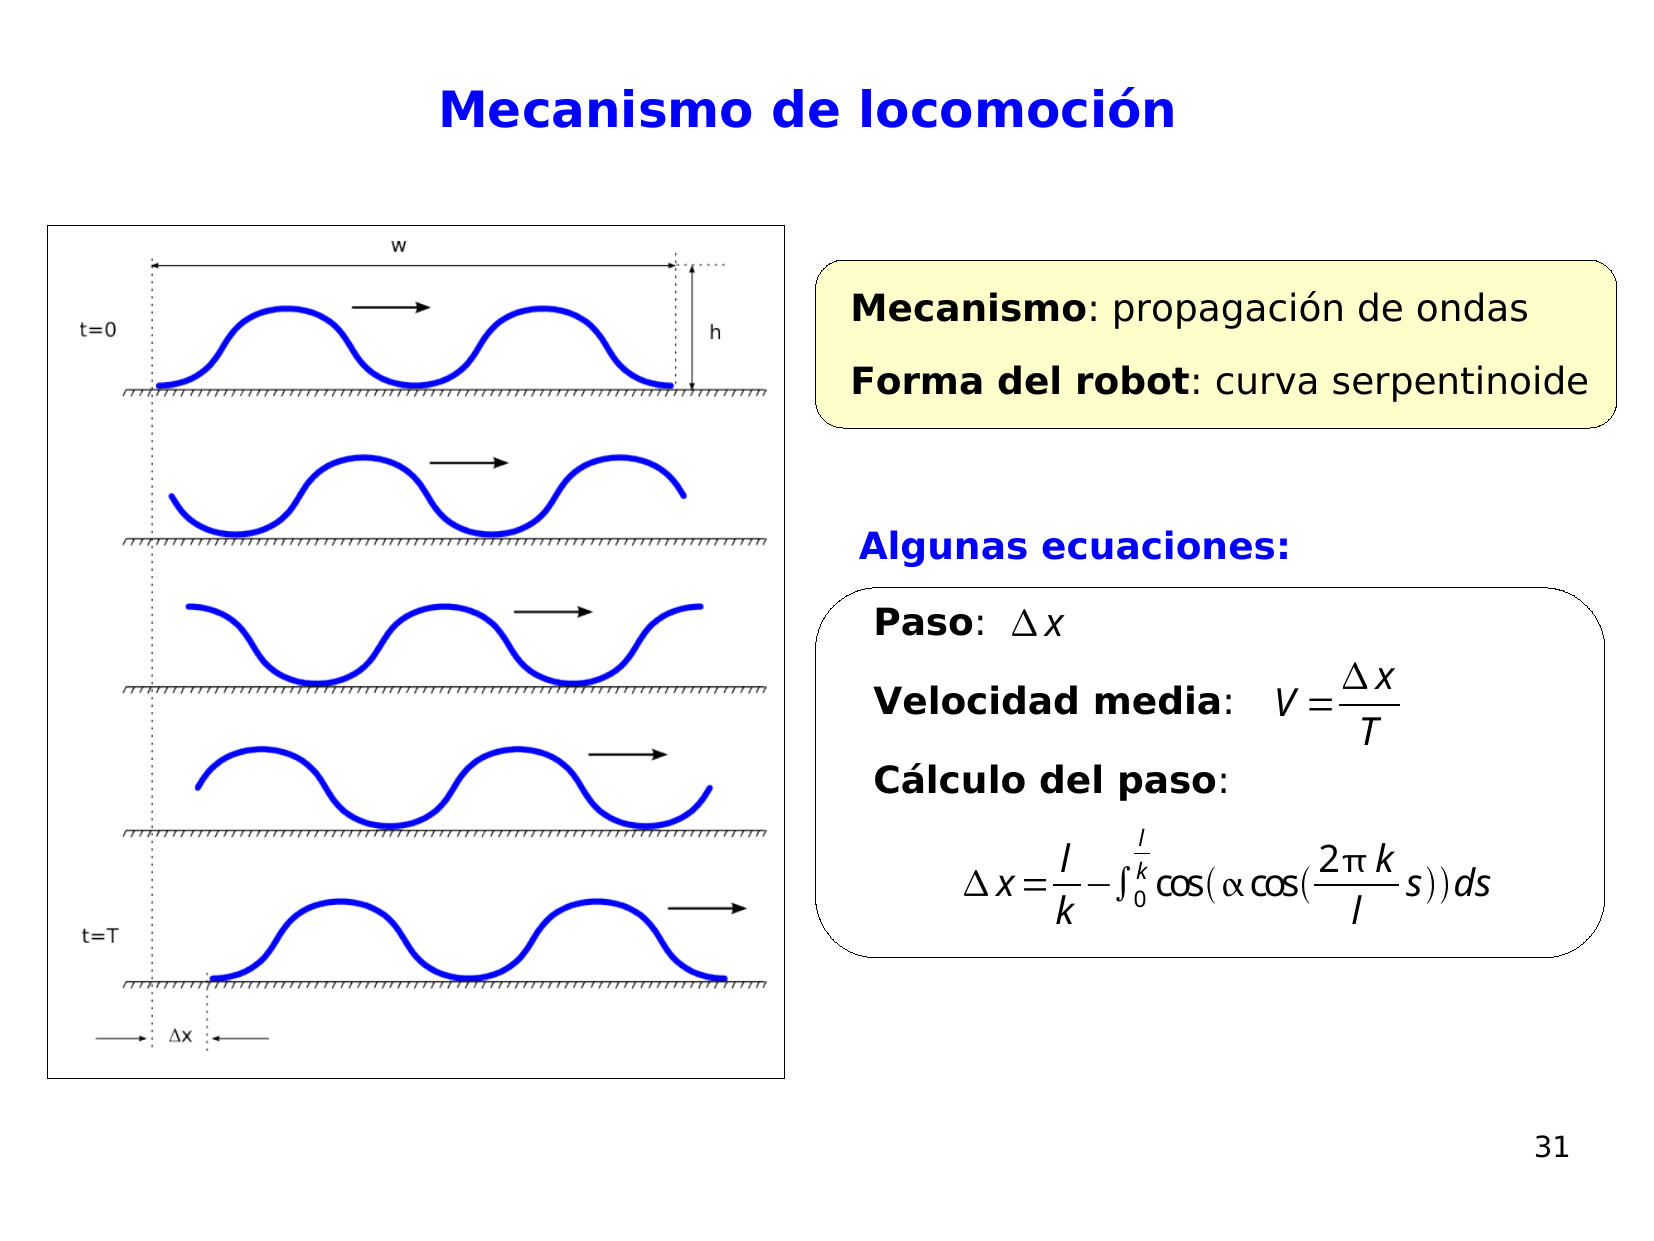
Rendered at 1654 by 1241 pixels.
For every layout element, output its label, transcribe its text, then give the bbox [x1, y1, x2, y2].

text_box [815, 260, 1616, 429]
text_box Paso: Velocidad media: Cálculo del paso: [846, 593, 1324, 810]
chart [1324, 653, 1412, 756]
text_box Mecanismo: propagación de ondas Forma del robot: curva serpentinoide [823, 279, 1639, 411]
chart [953, 824, 1502, 936]
text_box Algunas ecuaciones: [831, 517, 1373, 576]
picture [80, 241, 767, 1054]
text_box Mecanismo de locomoción [423, 73, 1193, 147]
